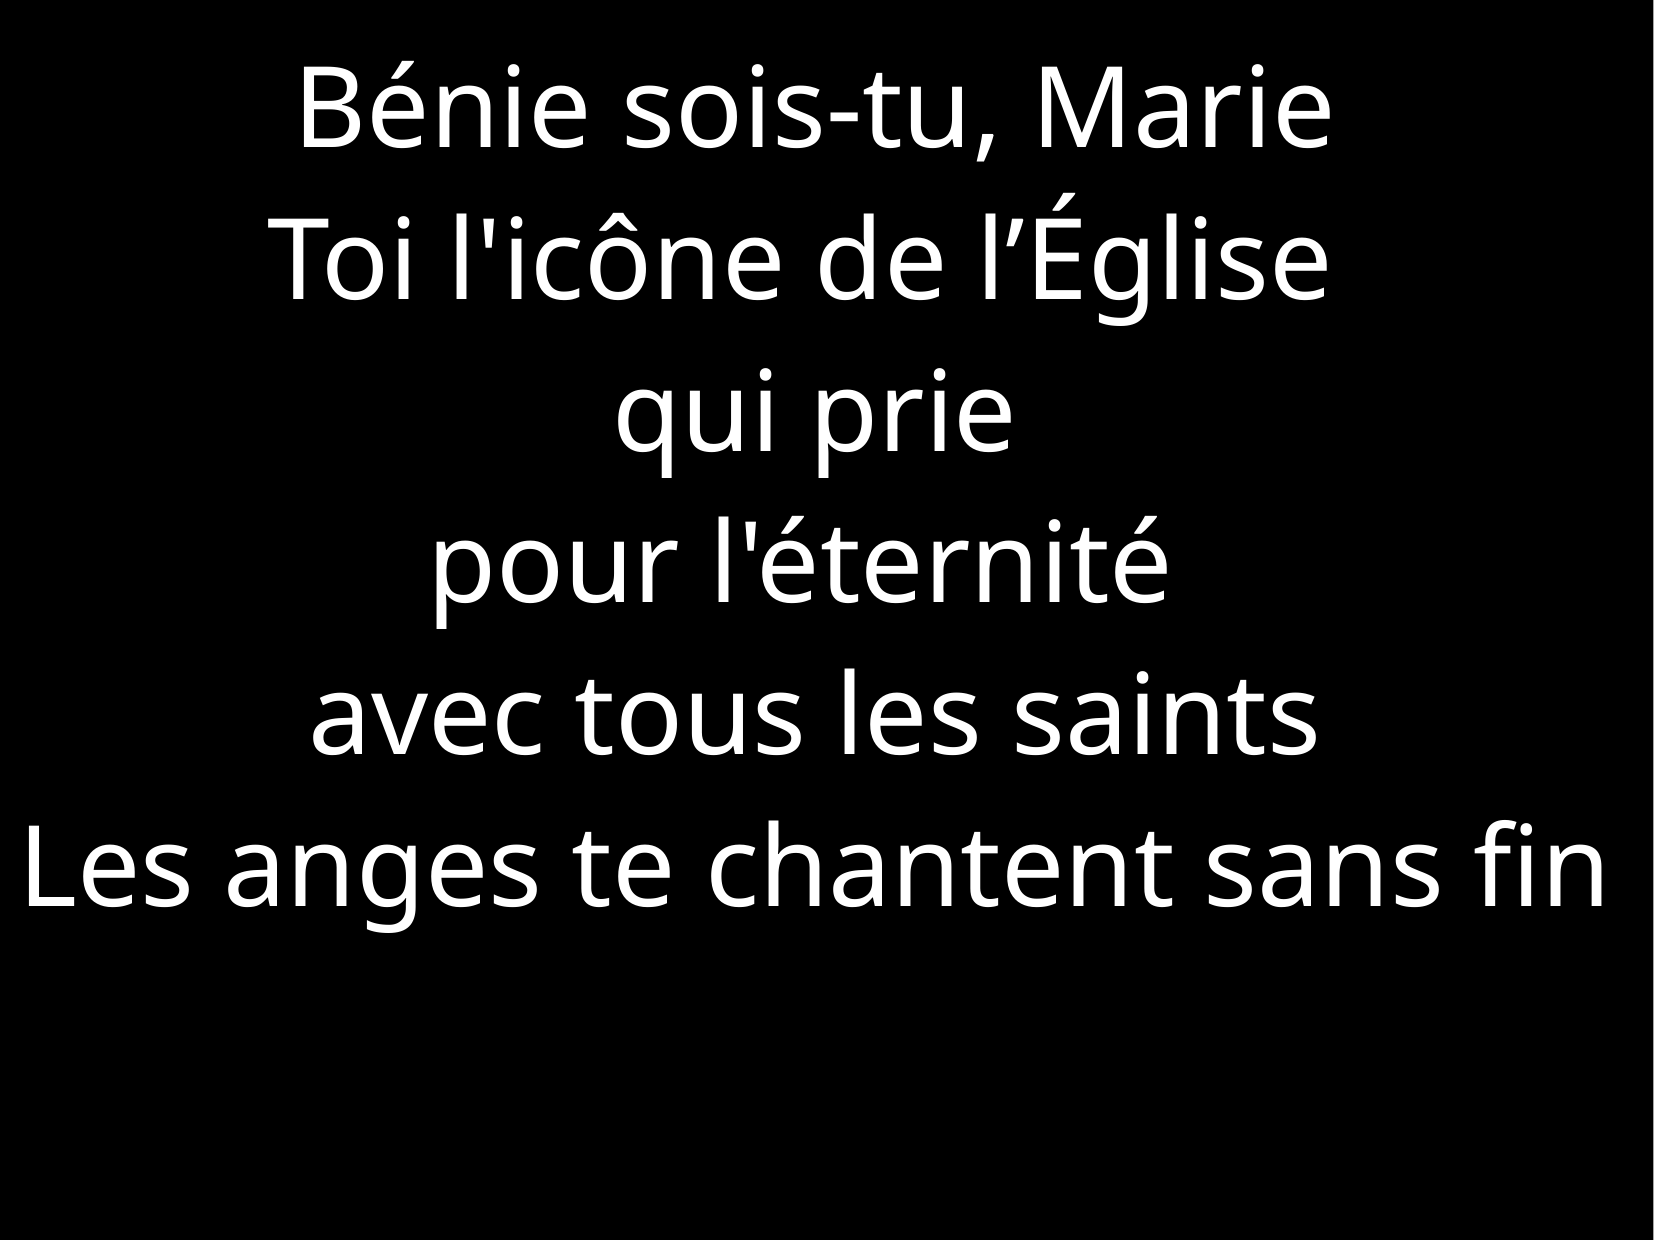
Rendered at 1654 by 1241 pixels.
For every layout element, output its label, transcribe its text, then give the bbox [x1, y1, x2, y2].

list Bénie sois-tu, Marie Toi l'icône de l’Église qui prie pour l'éternité avec tous les saints Les anges te chantent sans fin [0, 27, 1642, 847]
